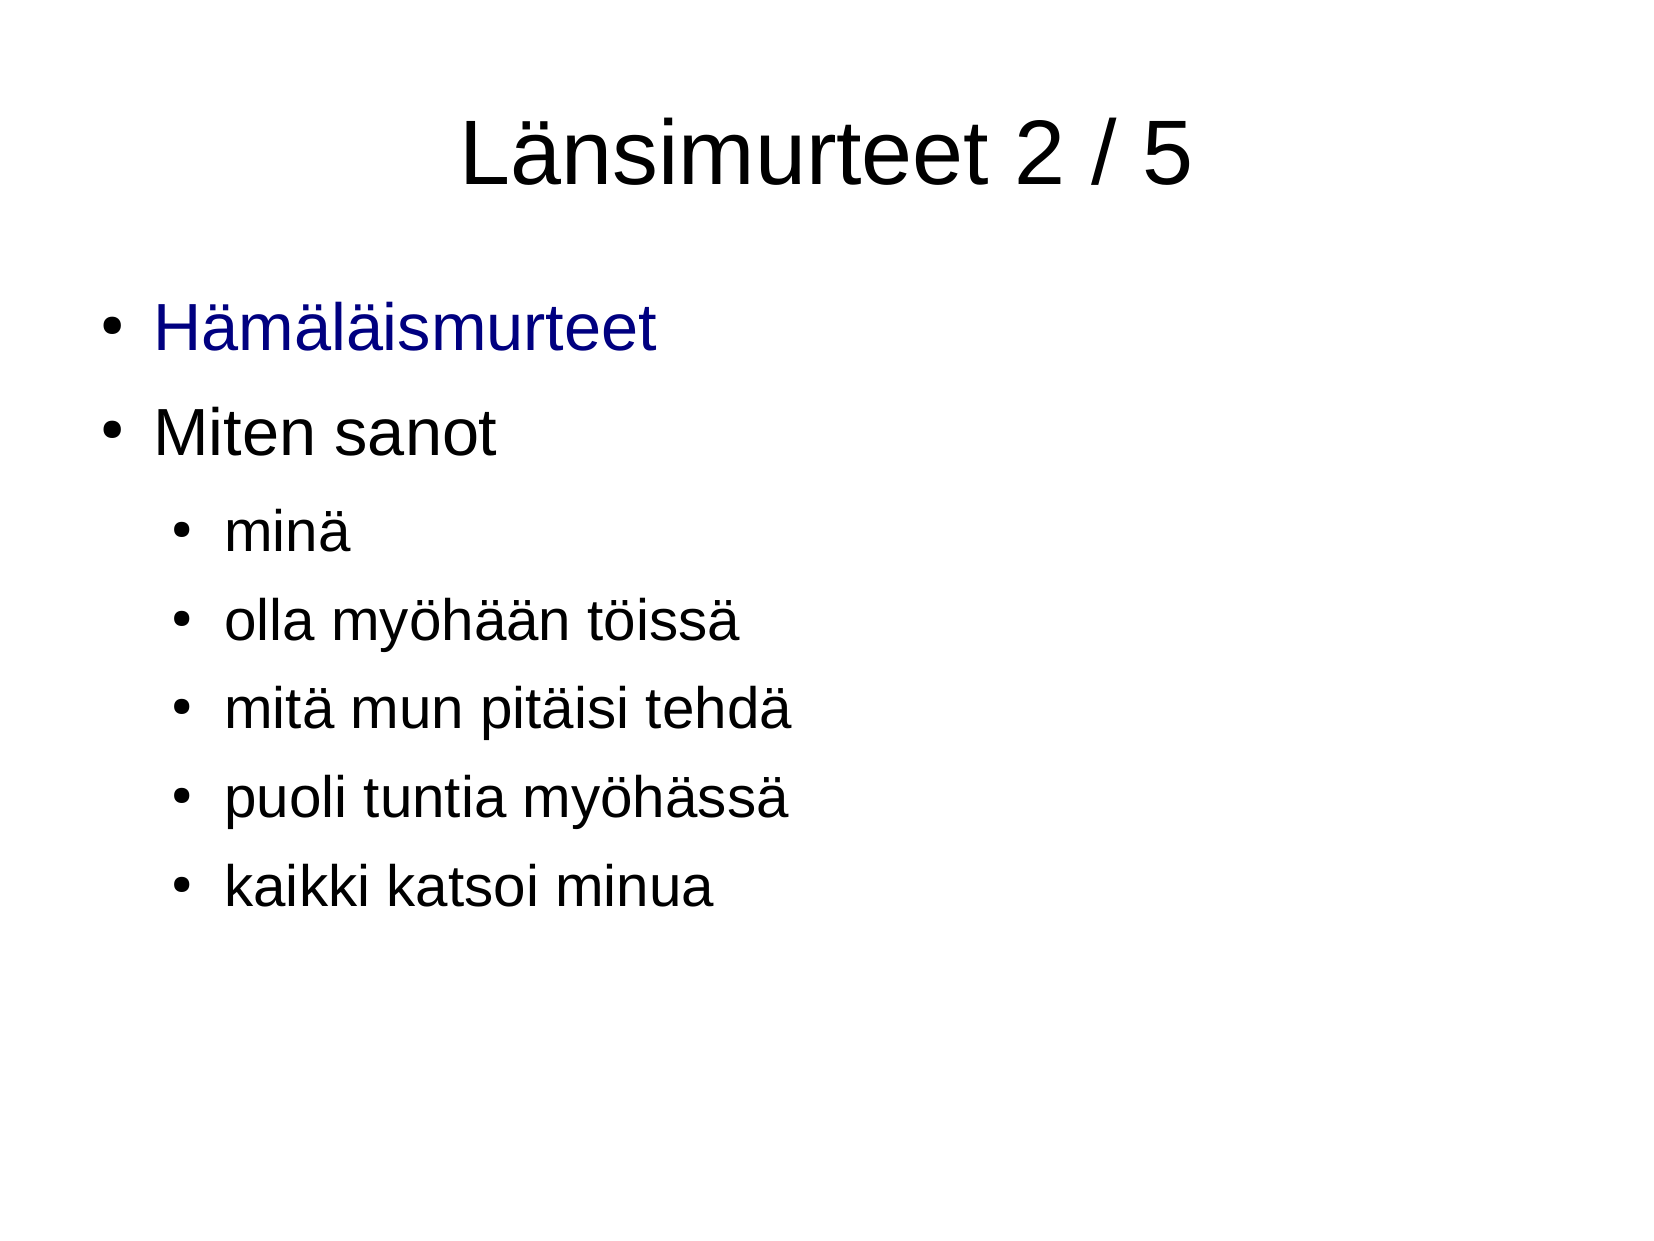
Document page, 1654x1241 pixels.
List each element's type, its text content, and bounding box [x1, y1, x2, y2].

list Hämäläismurteet Miten sanot minä olla myöhään töissä mitä mun pitäisi tehdä puoli tuntia myöhässä kaikki katsoi minua [82, 290, 1571, 1094]
title Länsimurteet 2 / 5 [82, 56, 1571, 250]
